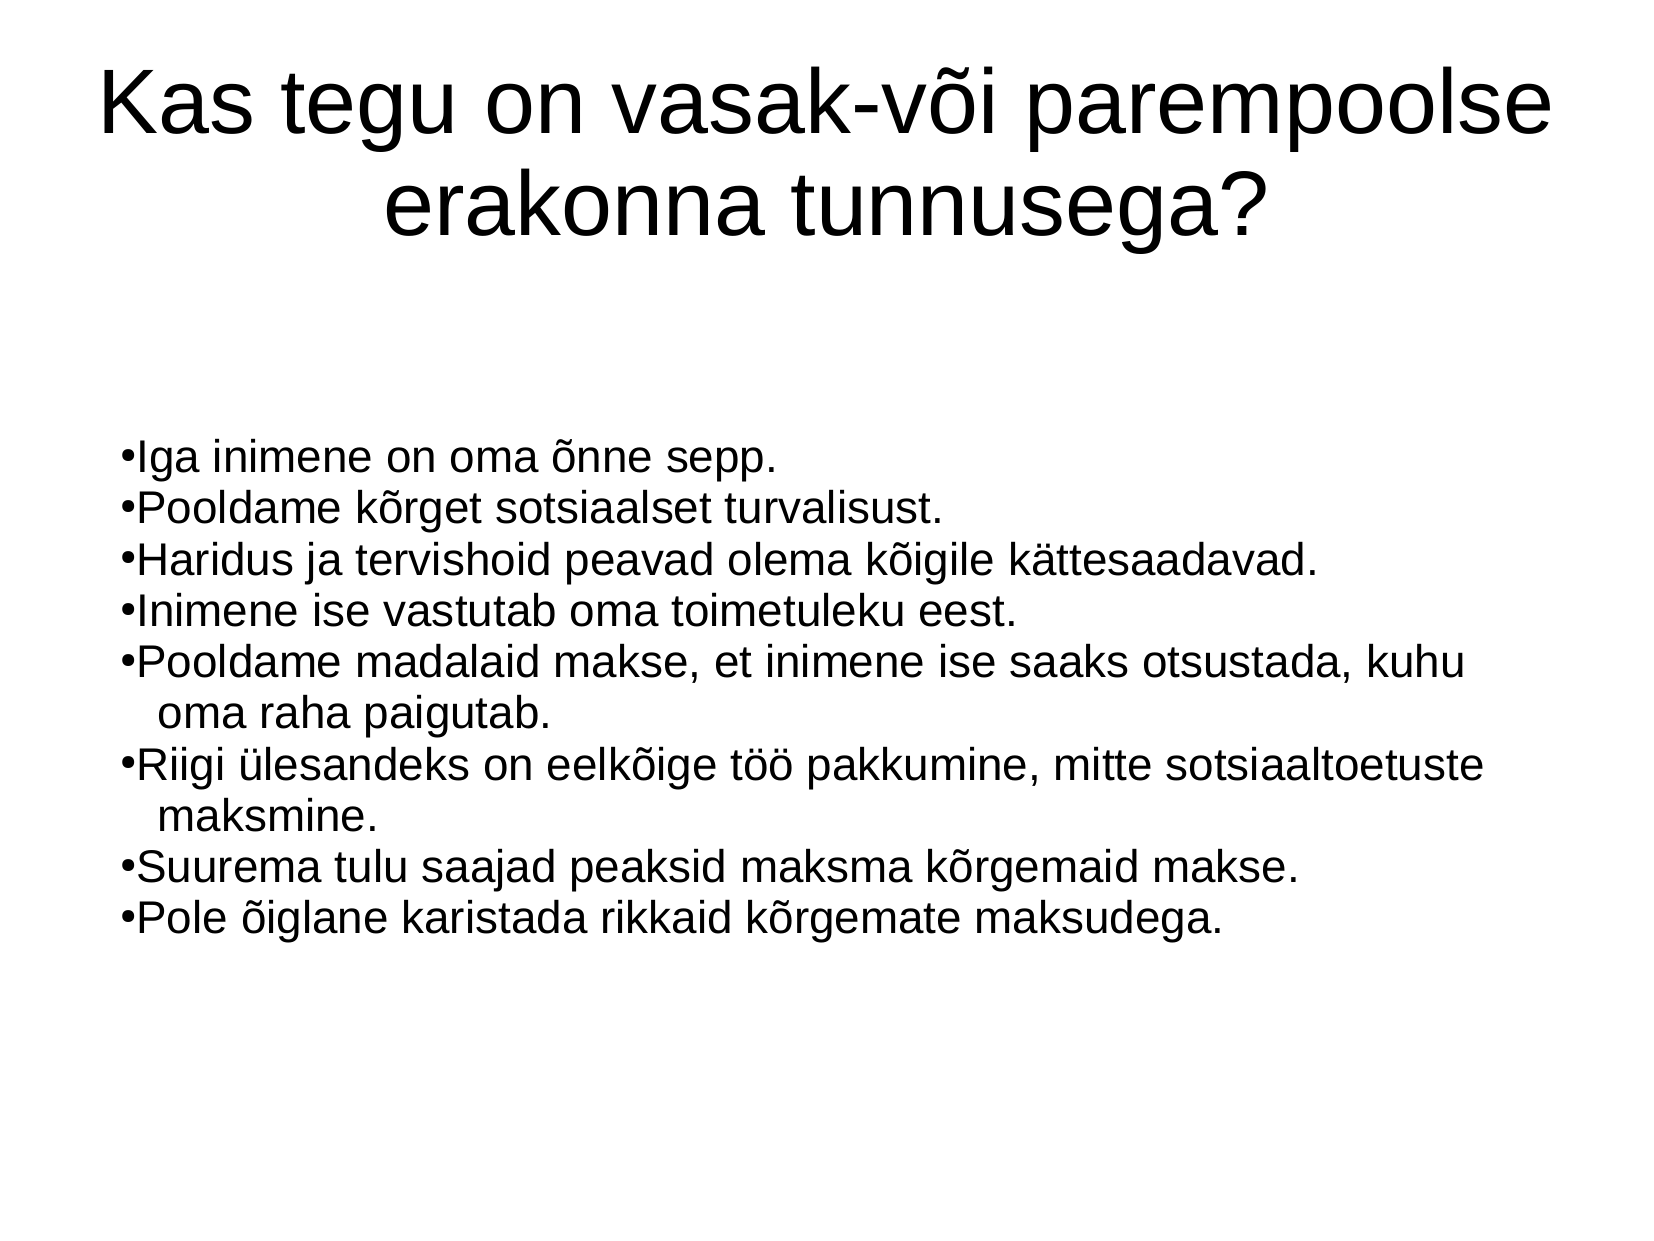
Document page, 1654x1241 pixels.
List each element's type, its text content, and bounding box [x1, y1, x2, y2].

subtitle Iga inimene on oma õnne sepp. Pooldame kõrget sotsiaalset turvalisust. Haridus ja tervishoid peavad olema kõigile kättesaadavad. Inimene ise vastutab oma toimetuleku eest. Pooldame madalaid makse, et inimene ise saaks otsustada, kuhu oma raha paigutab. Riigi ülesandeks on eelkõige töö pakkumine, mitte sotsiaaltoetuste maksmine. Suurema tulu saajad peaksid maksma kõrgemaid makse. Pole õiglane karistada rikkaid kõrgemate maksudega. [82, 290, 1538, 1010]
title Kas tegu on vasak-või parempoolse erakonna tunnusega? [82, 49, 1571, 257]
